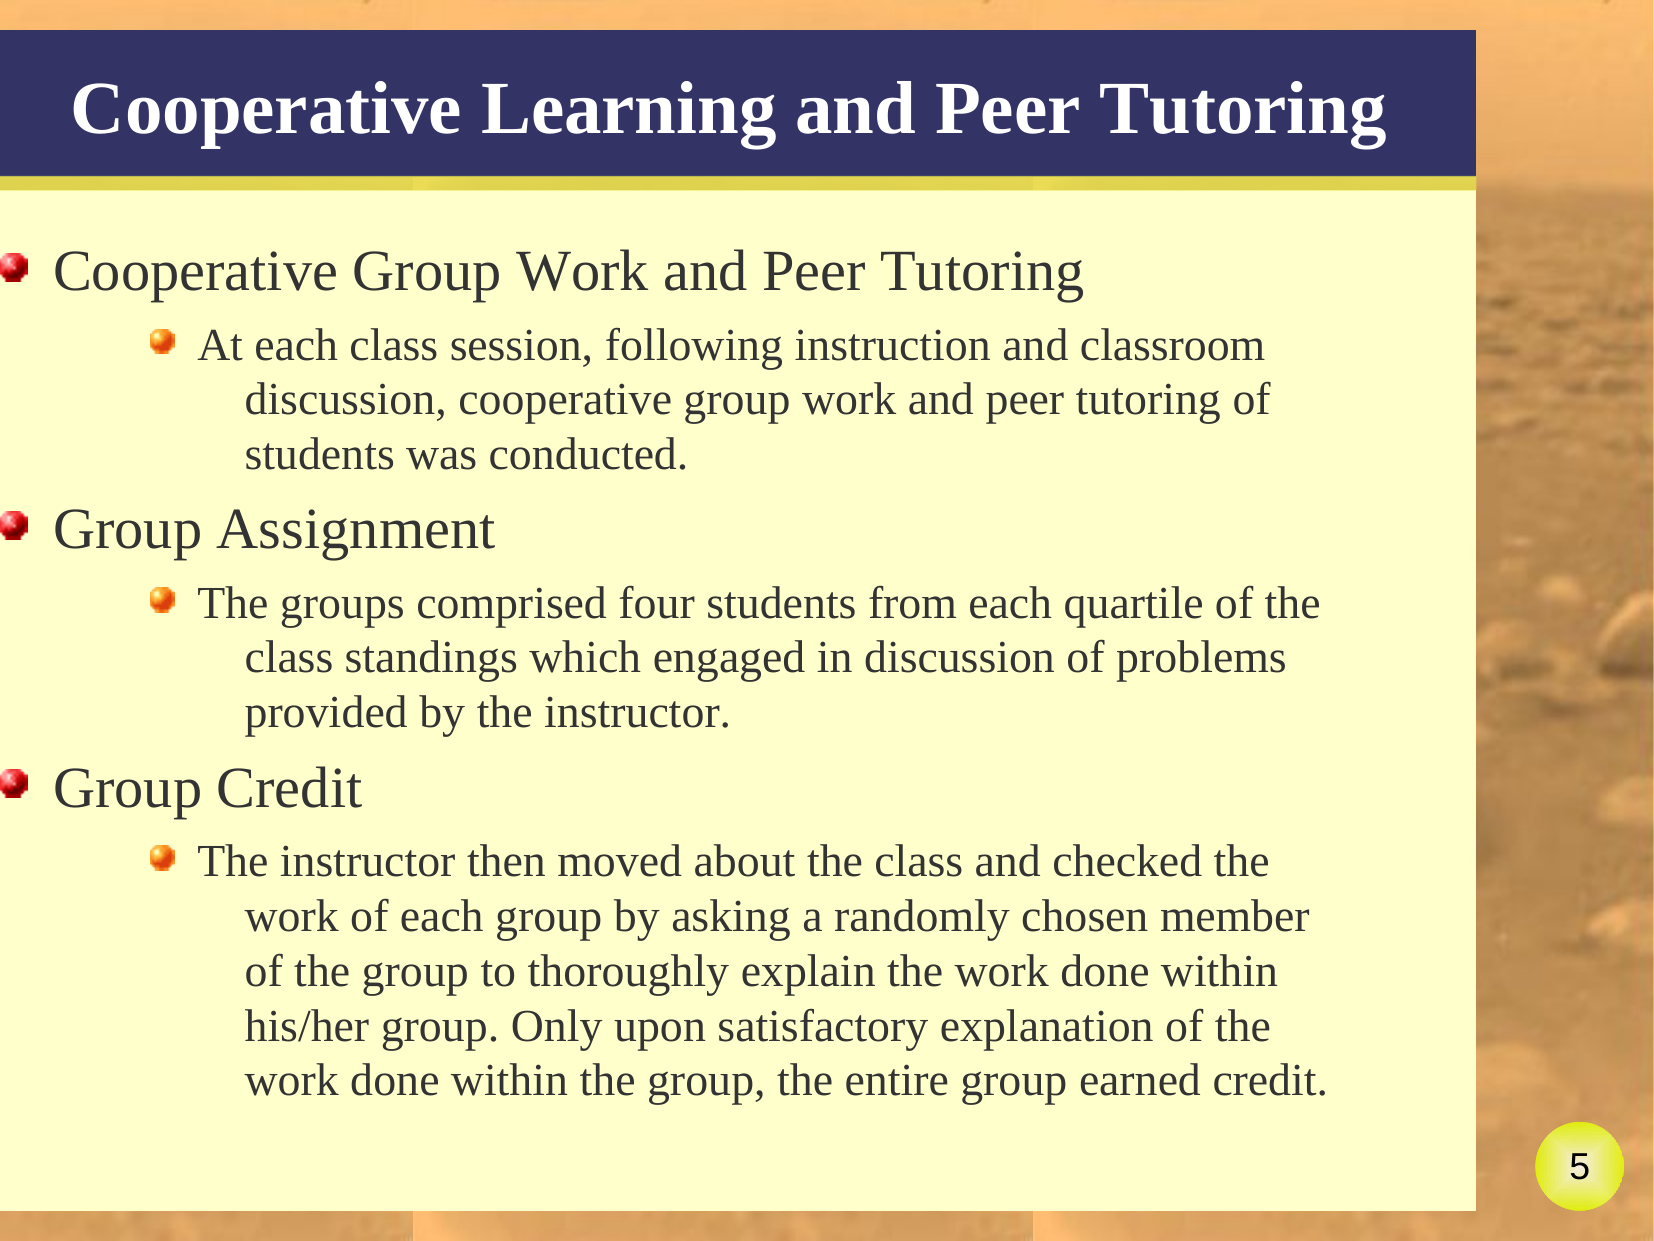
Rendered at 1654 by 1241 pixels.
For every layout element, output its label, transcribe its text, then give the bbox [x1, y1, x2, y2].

list Cooperative Group Work and Peer Tutoring At each class session, following instruction and classroom discussion, cooperative group work and peer tutoring of students was conducted. Group Assignment The groups comprised four students from each quartile of the class standings which engaged in discussion of problems provided by the instructor. Group Credit The instructor then moved about the class and checked the work of each group by asking a randomly chosen member of the group to thoroughly explain the work done within his/her group. Only upon satisfactory explanation of the work done within the group, the entire group earned credit. [0, 232, 1359, 1178]
title Cooperative Learning and Peer Tutoring [29, 59, 1447, 148]
